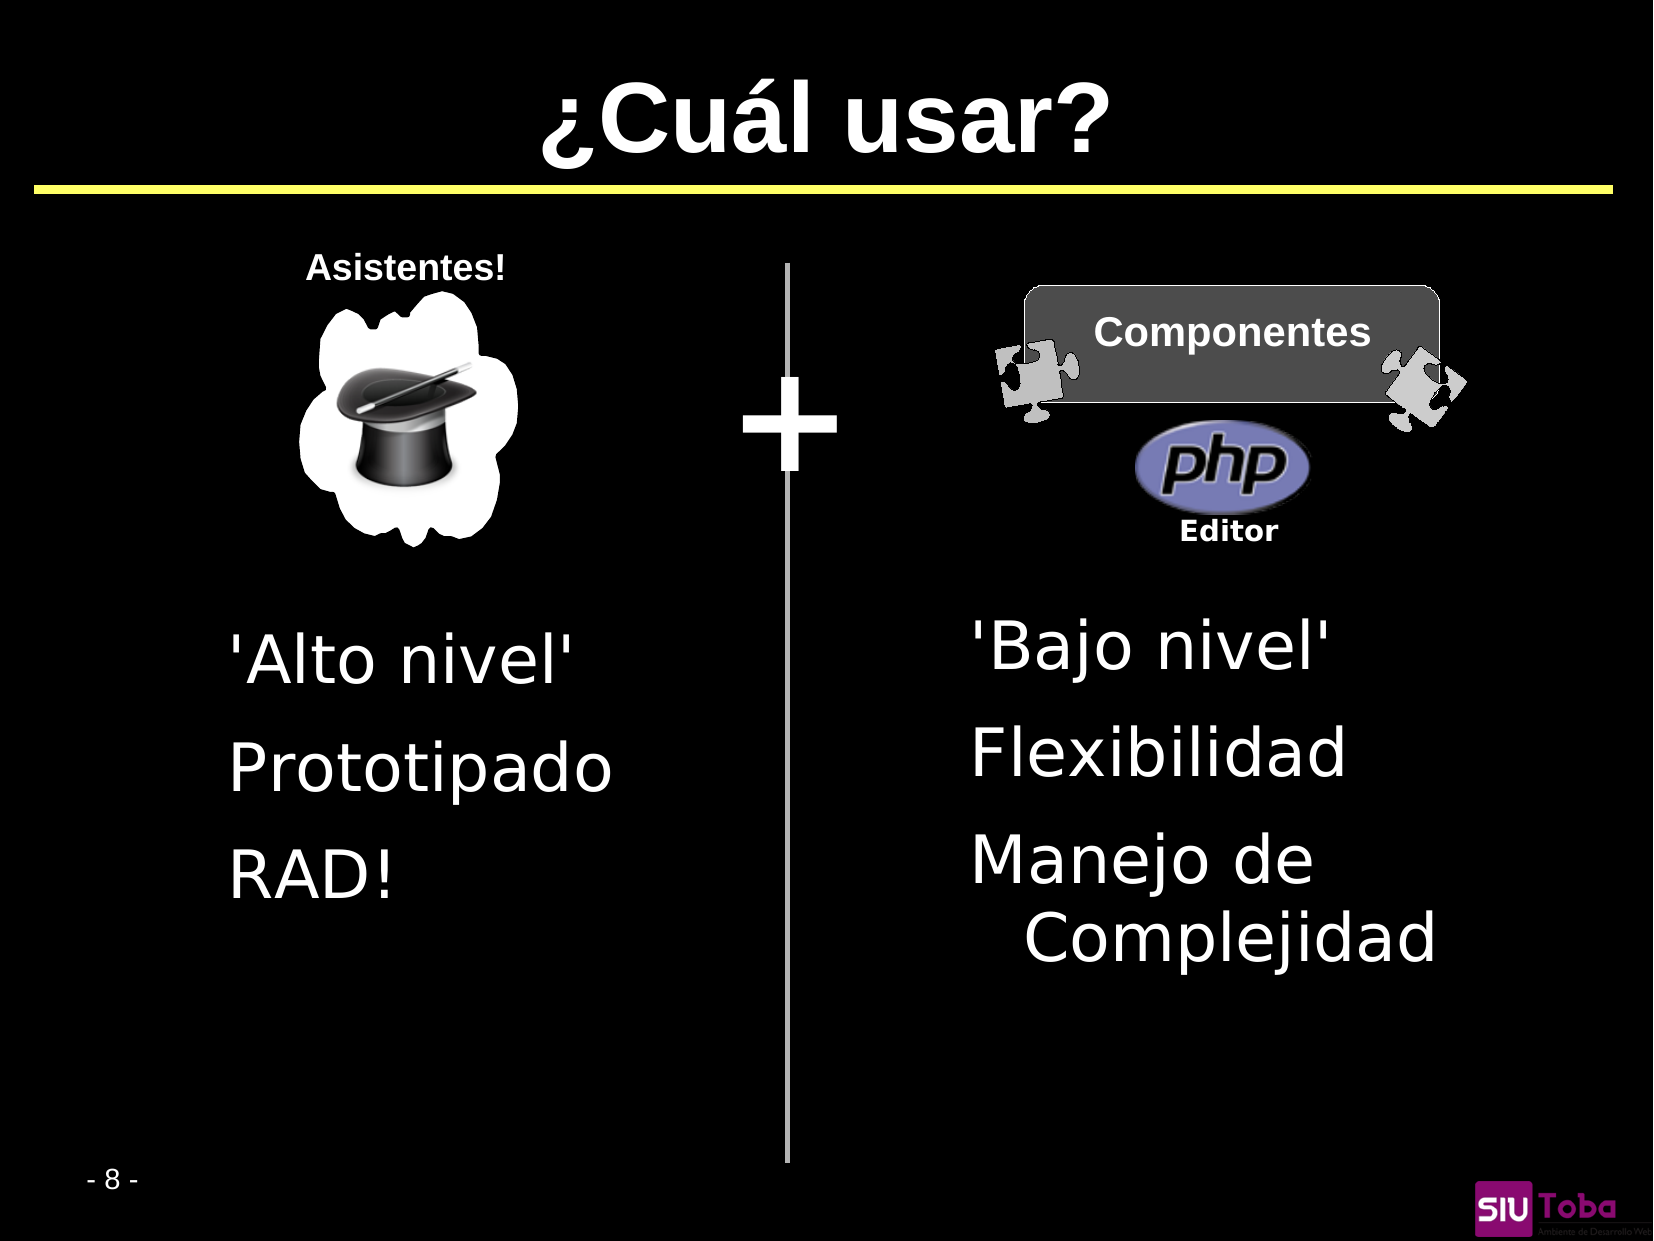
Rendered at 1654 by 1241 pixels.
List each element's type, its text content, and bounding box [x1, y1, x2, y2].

title ¿Cuál usar? [58, 47, 1594, 188]
picture [333, 356, 478, 502]
text_box Editor [1164, 506, 1294, 556]
text_box [994, 285, 1468, 433]
text_box Componentes [1078, 301, 1406, 417]
text_box Asistentes! [290, 238, 521, 297]
picture [1475, 1181, 1652, 1237]
text_box [296, 297, 522, 551]
text_box + [712, 324, 868, 515]
picture [1135, 420, 1313, 515]
list 'Alto nivel' Prototipado RAD! [210, 621, 981, 1131]
list 'Bajo nivel' Flexibilidad Manejo de Complejidad [952, 607, 1653, 1102]
